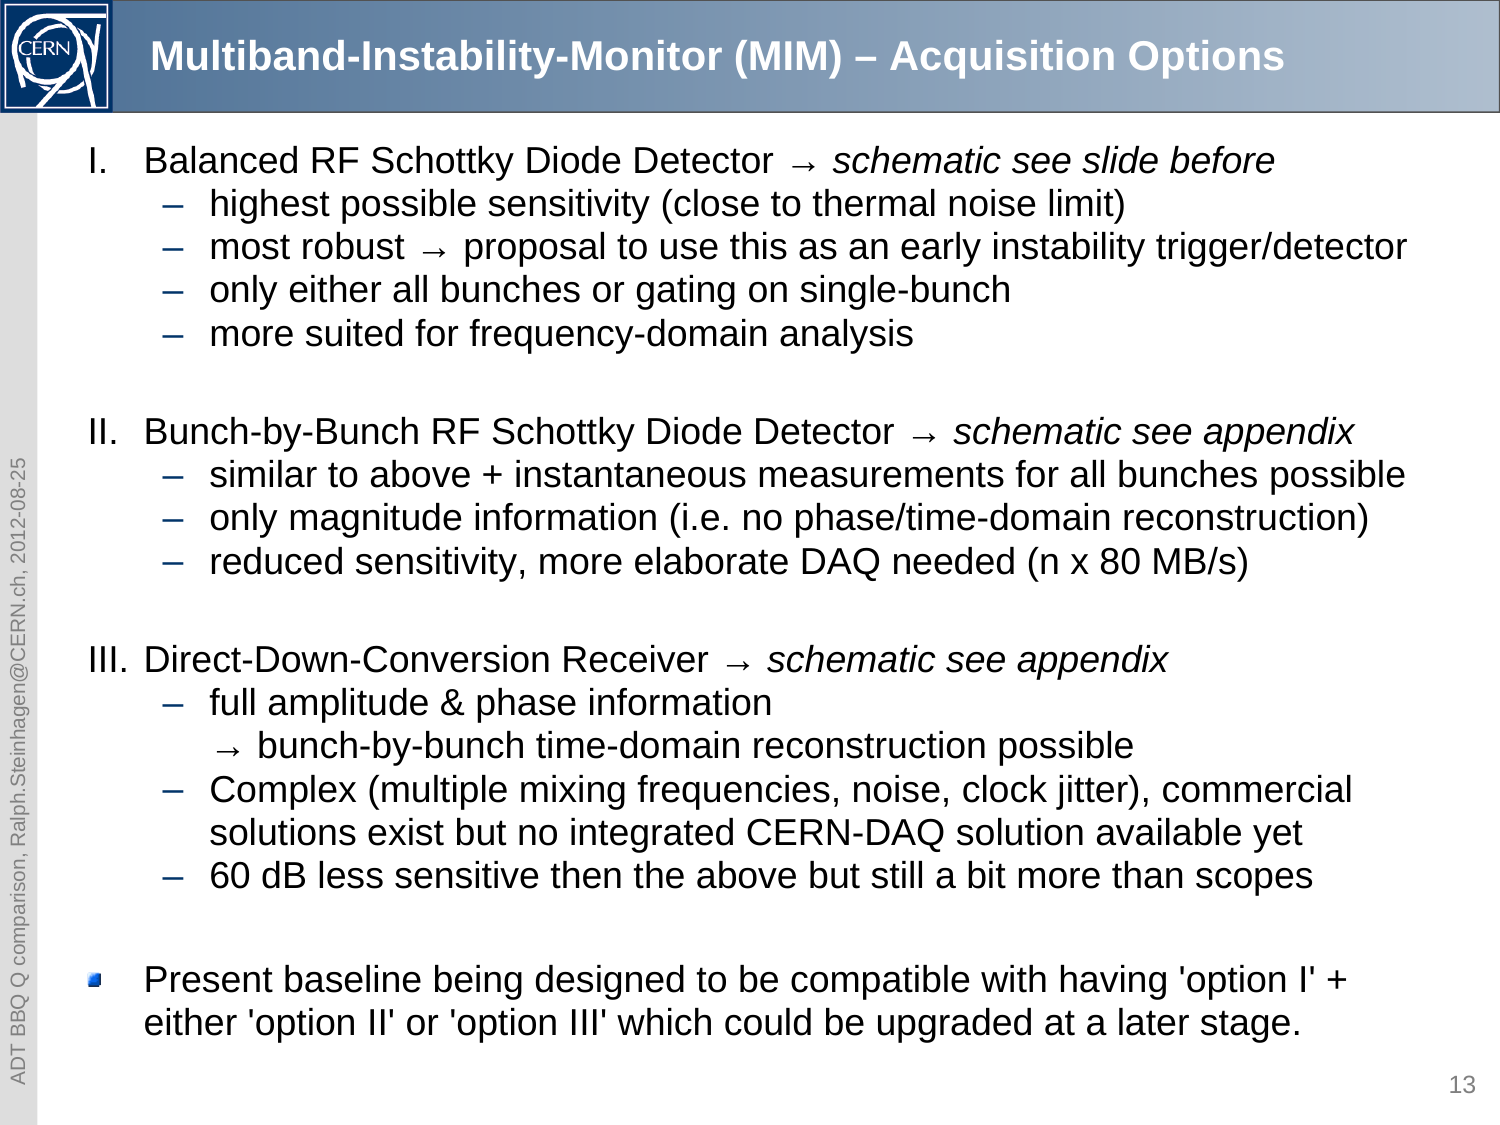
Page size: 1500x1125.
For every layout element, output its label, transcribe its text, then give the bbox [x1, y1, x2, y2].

title Multiband-Instability-Monitor (MIM) – Acquisition Options [150, 0, 1421, 113]
picture [0, 0, 113, 113]
list Balanced RF Schottky Diode Detector → schematic see slide before highest possible sensitivity (close to thermal noise limit) most robust → proposal to use this as an early instability trigger/detector only either all bunches or gating on single-bunch more suited for frequency-domain analysis Bunch-by-Bunch RF Schottky Diode Detector → schematic see appendix similar to above + instantaneous measurements for all bunches possible only magnitude information (i.e. no phase/time-domain reconstruction) reduced sensitivity, more elaborate DAQ needed (n x 80 MB/s) Direct-Down-Conversion Receiver → schematic see appendix full amplitude & phase information → bunch-by-bunch time-domain reconstruction possible Complex (multiple mixing frequencies, noise, clock jitter), commercial solutions exist but no integrated CERN-DAQ solution available yet 60 dB less sensitive then the above but still a bit more than scopes Present baseline being designed to be compatible with having 'option I' + either 'option II' or 'option III' which could be upgraded at a later stage. [87, 137, 1438, 1044]
